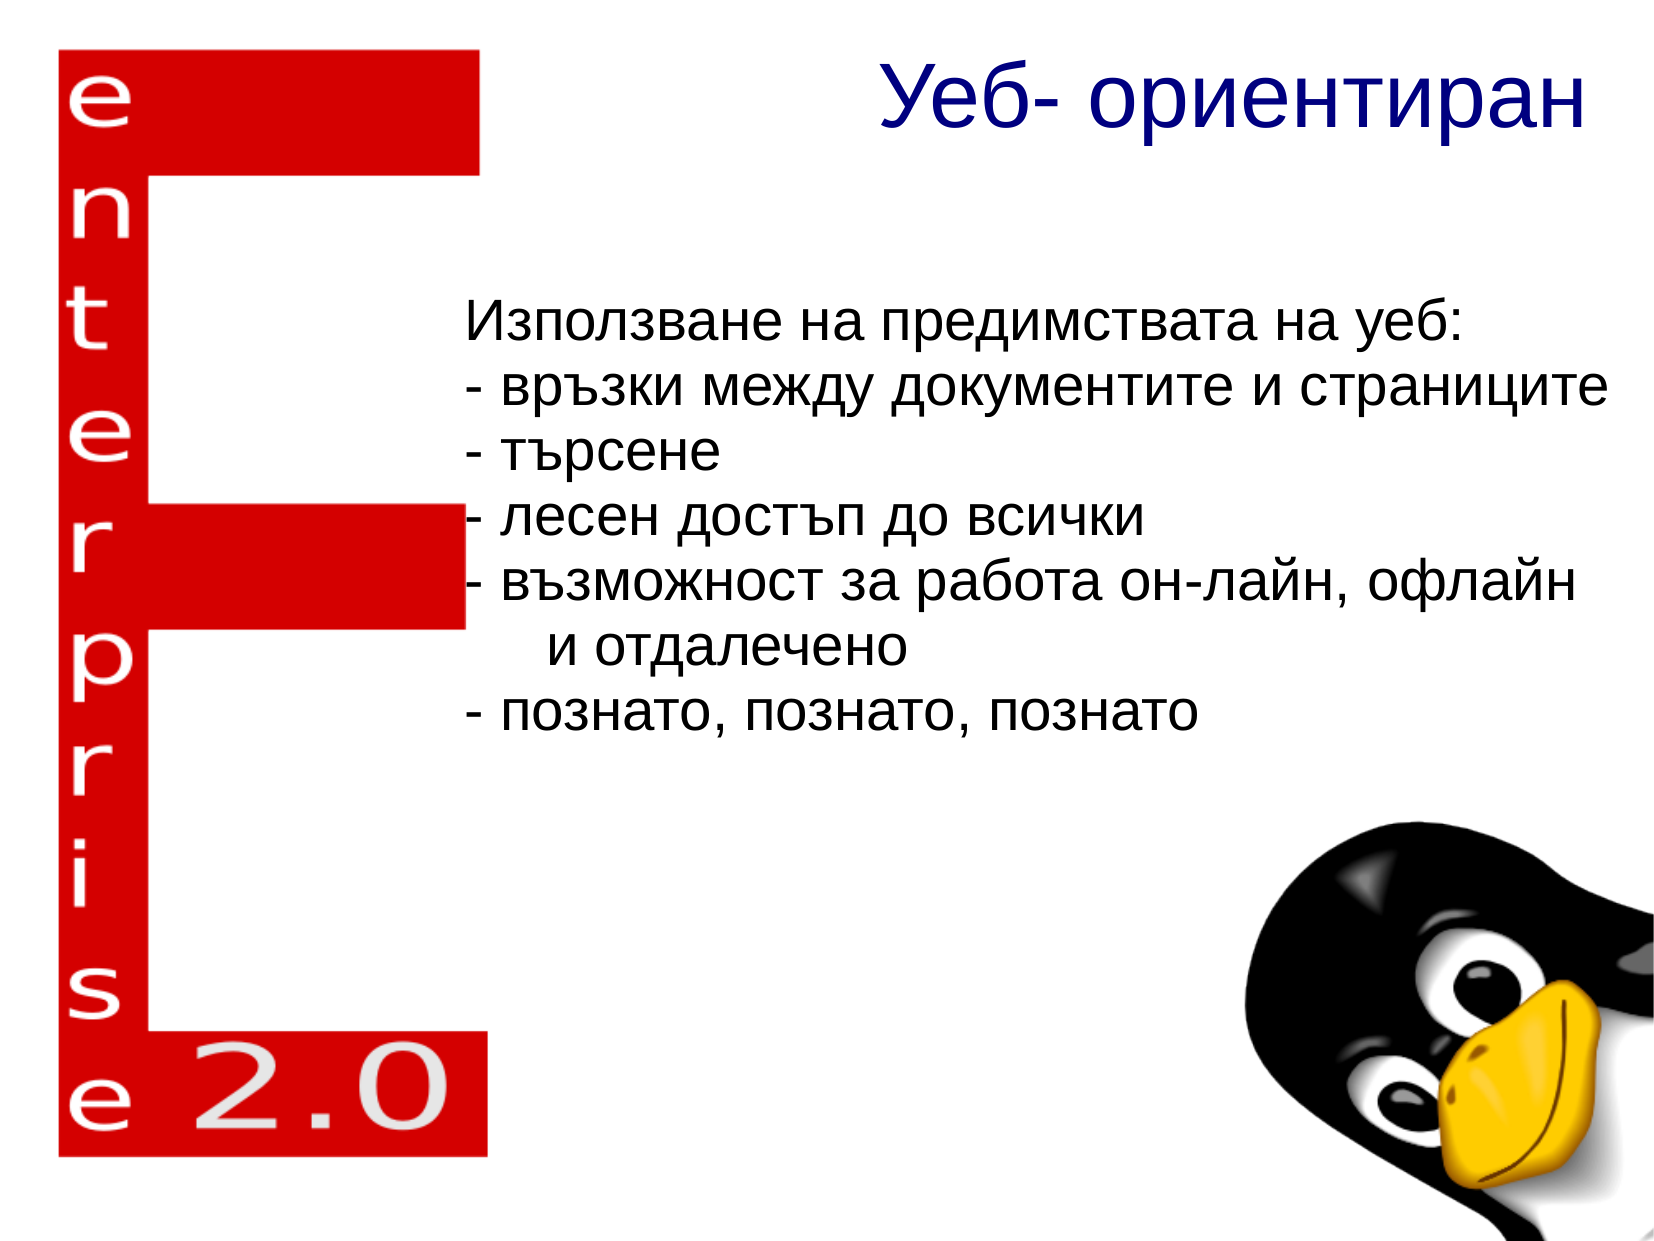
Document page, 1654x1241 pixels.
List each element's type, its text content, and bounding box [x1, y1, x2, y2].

text_box Уеб- ориентиран [862, 37, 1603, 155]
picture [6, 5, 1654, 1241]
text_box Използване на предимствата на уеб: - връзки между документите и страниците - търсене - лесен достъп до всички - възможност за работа он-лайн, офлайн и отдалечено - познато, познато, познато [450, 280, 1623, 751]
